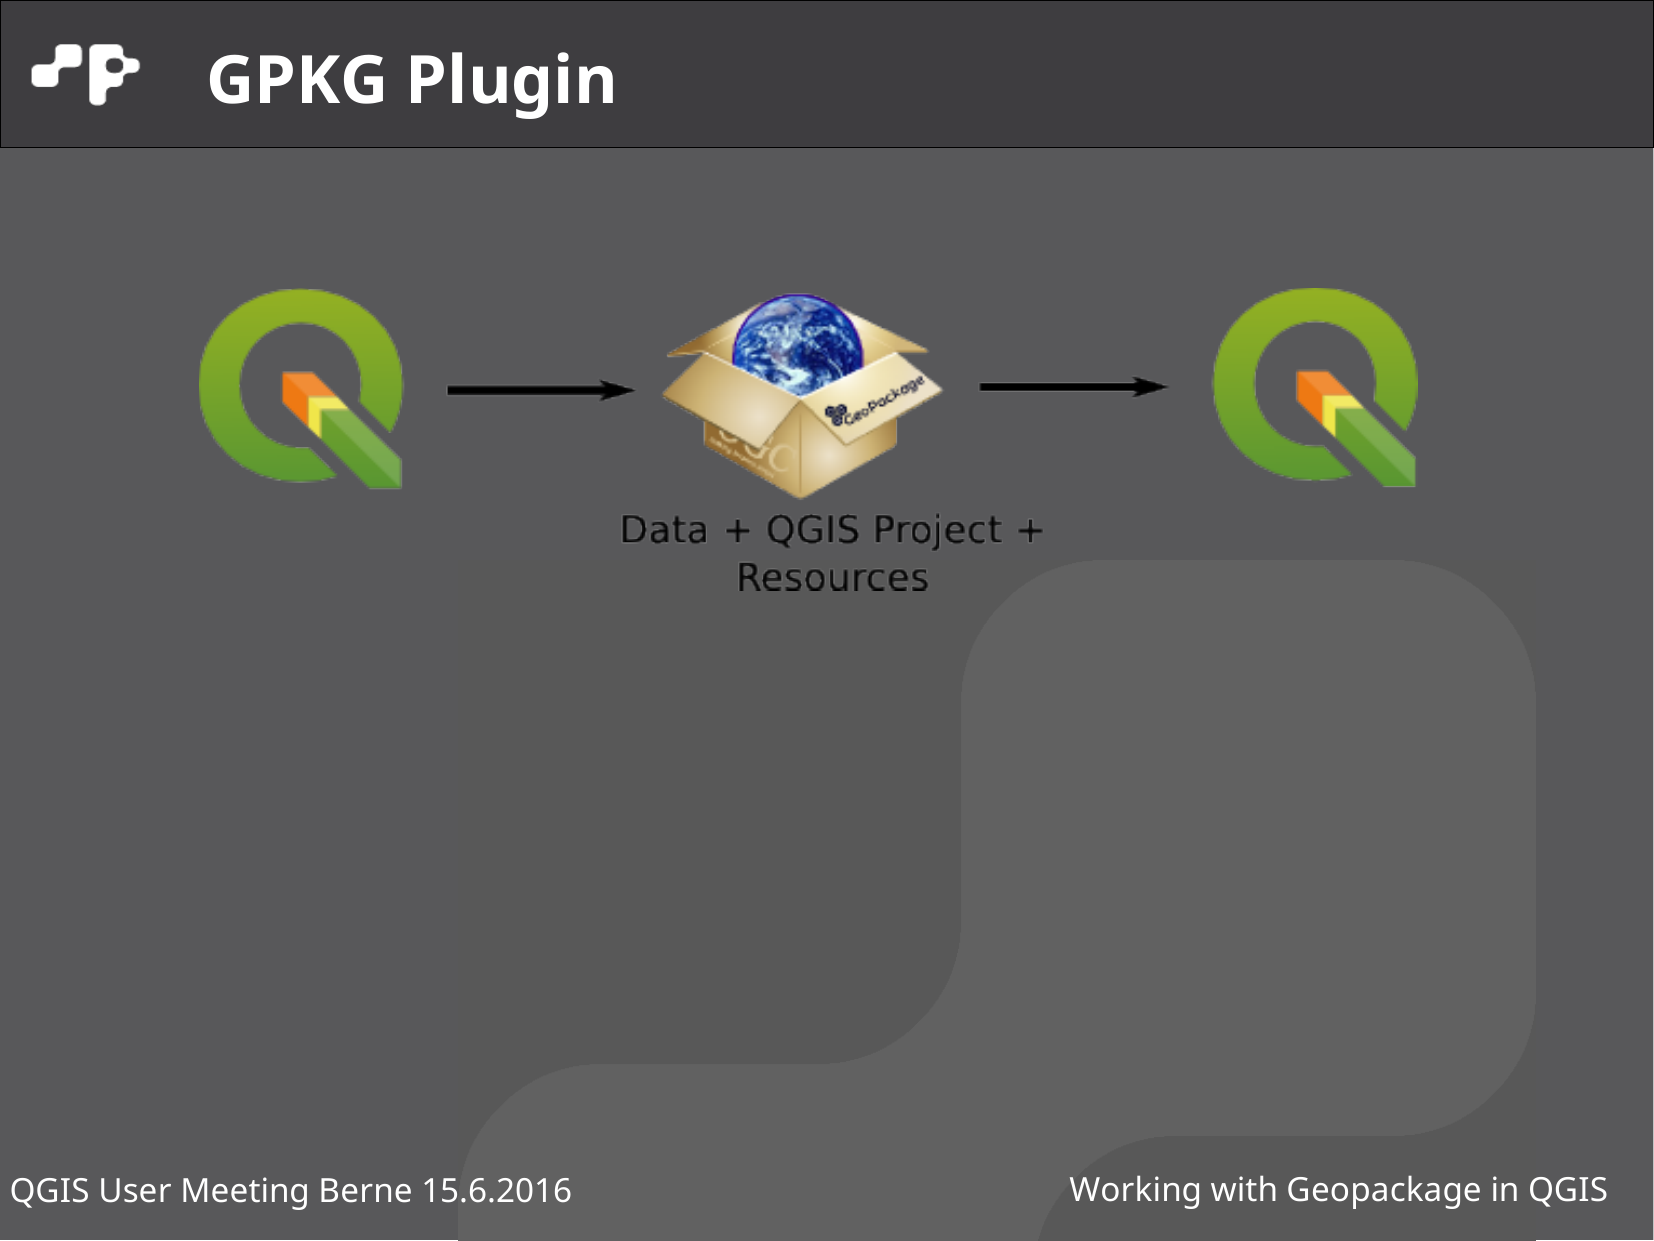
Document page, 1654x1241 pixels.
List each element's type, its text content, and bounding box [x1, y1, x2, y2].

picture [199, 288, 1536, 1241]
title GPKG Plugin [206, 29, 1388, 119]
picture [29, 42, 143, 106]
